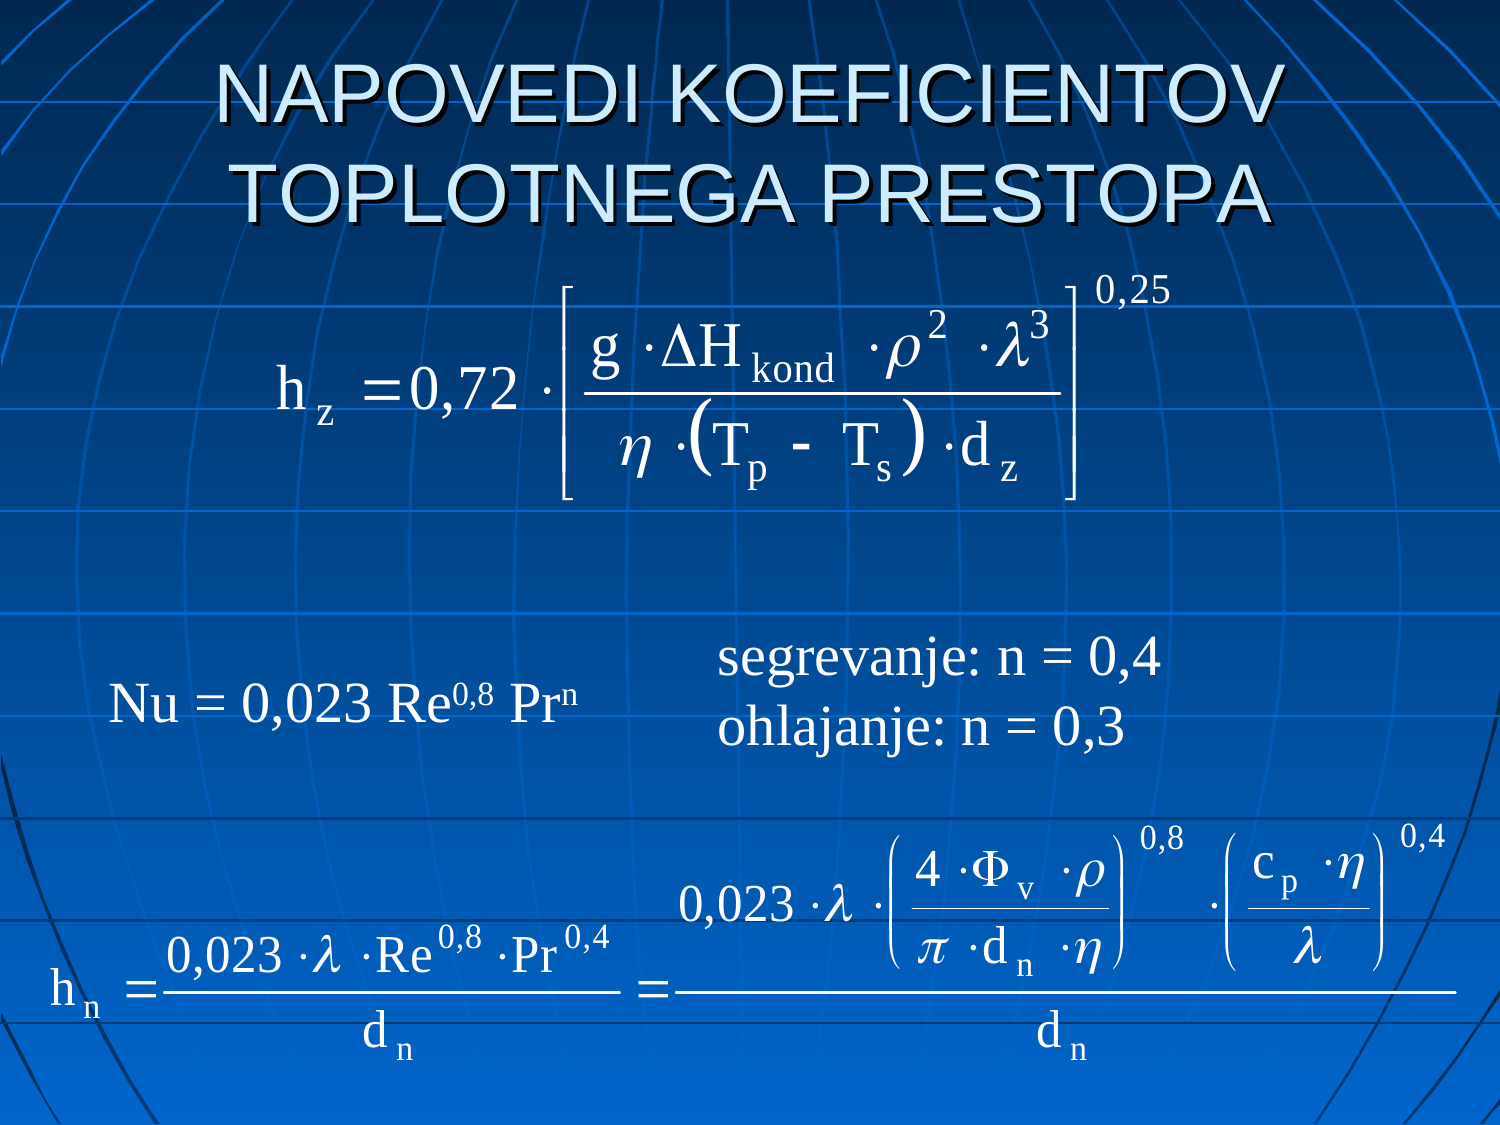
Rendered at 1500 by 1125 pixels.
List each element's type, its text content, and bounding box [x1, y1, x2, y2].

text_box Nu = 0,023 Re0,8 Prn [93, 656, 594, 743]
text_box segrevanje: n = 0,4 ohlajanje: n = 0,3 [702, 609, 1453, 765]
title NAPOVEDI KOEFICIENTOV TOPLOTNEGA PRESTOPA [75, 31, 1426, 247]
chart [265, 255, 1176, 512]
chart [41, 810, 1465, 1070]
